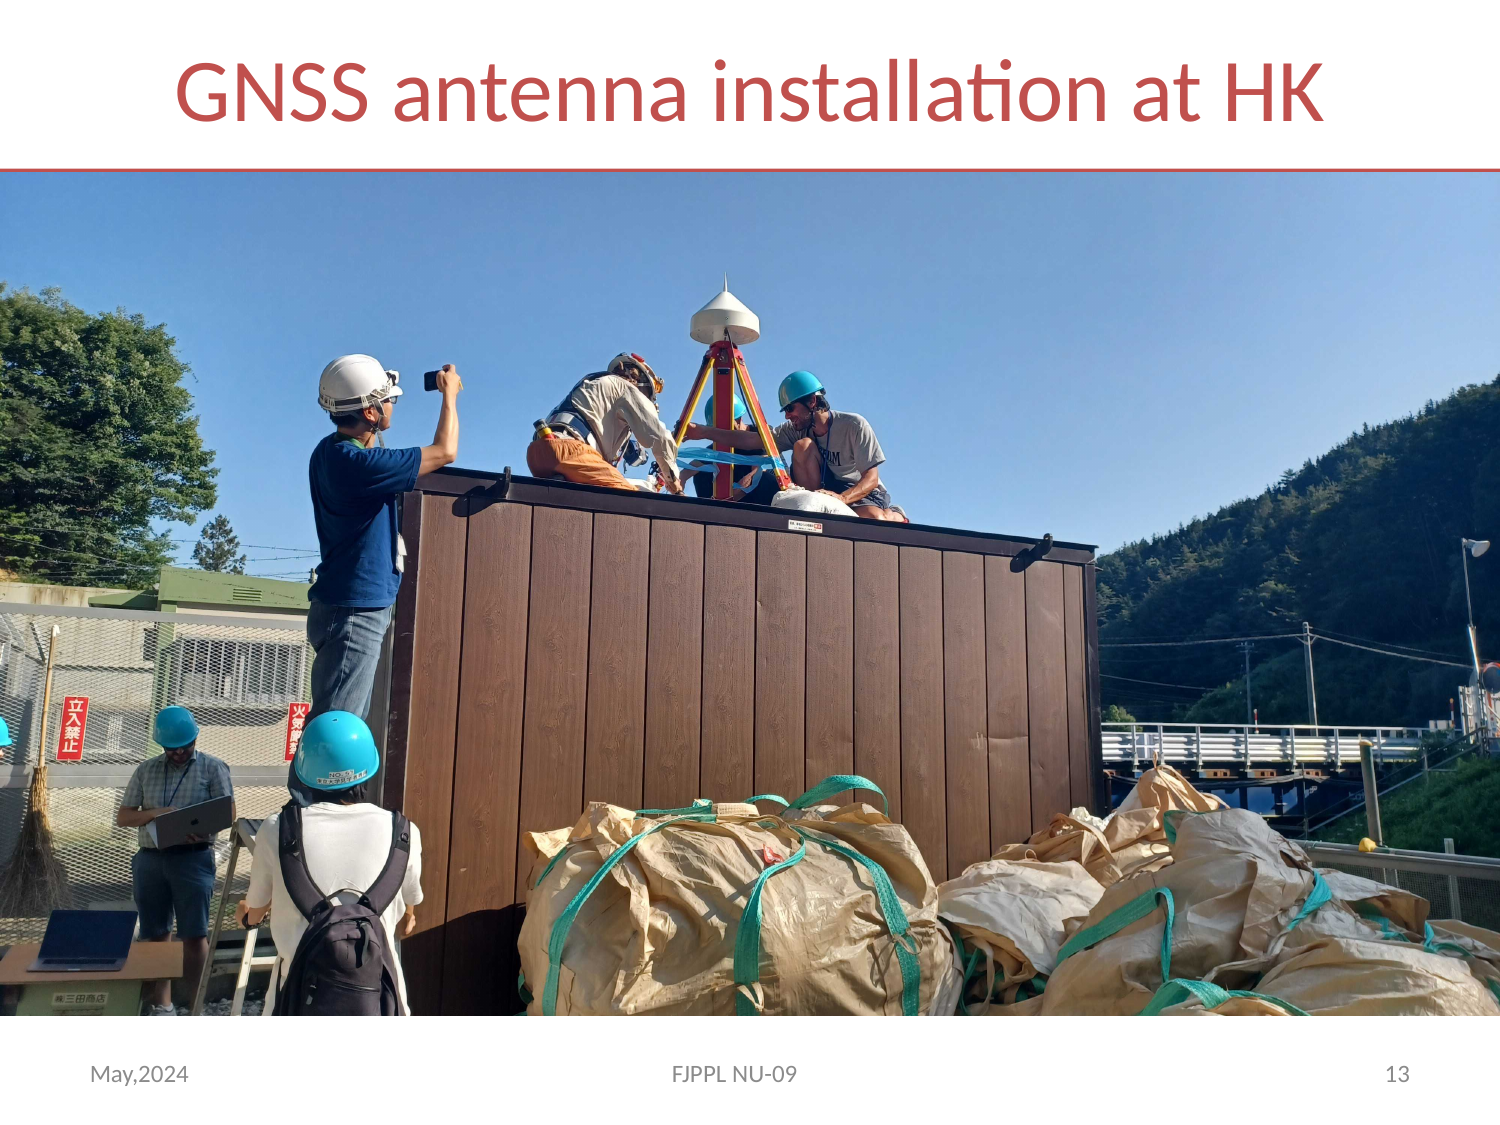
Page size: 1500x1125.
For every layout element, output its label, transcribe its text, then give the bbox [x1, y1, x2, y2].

text_box <number> [1074, 1042, 1425, 1103]
text_box GNSS antenna installation at HK [0, 29, 1500, 141]
picture [0, 172, 1500, 1016]
text_box FJPPL NU-09 [464, 1042, 1005, 1103]
text_box May,2024 [74, 1042, 425, 1103]
